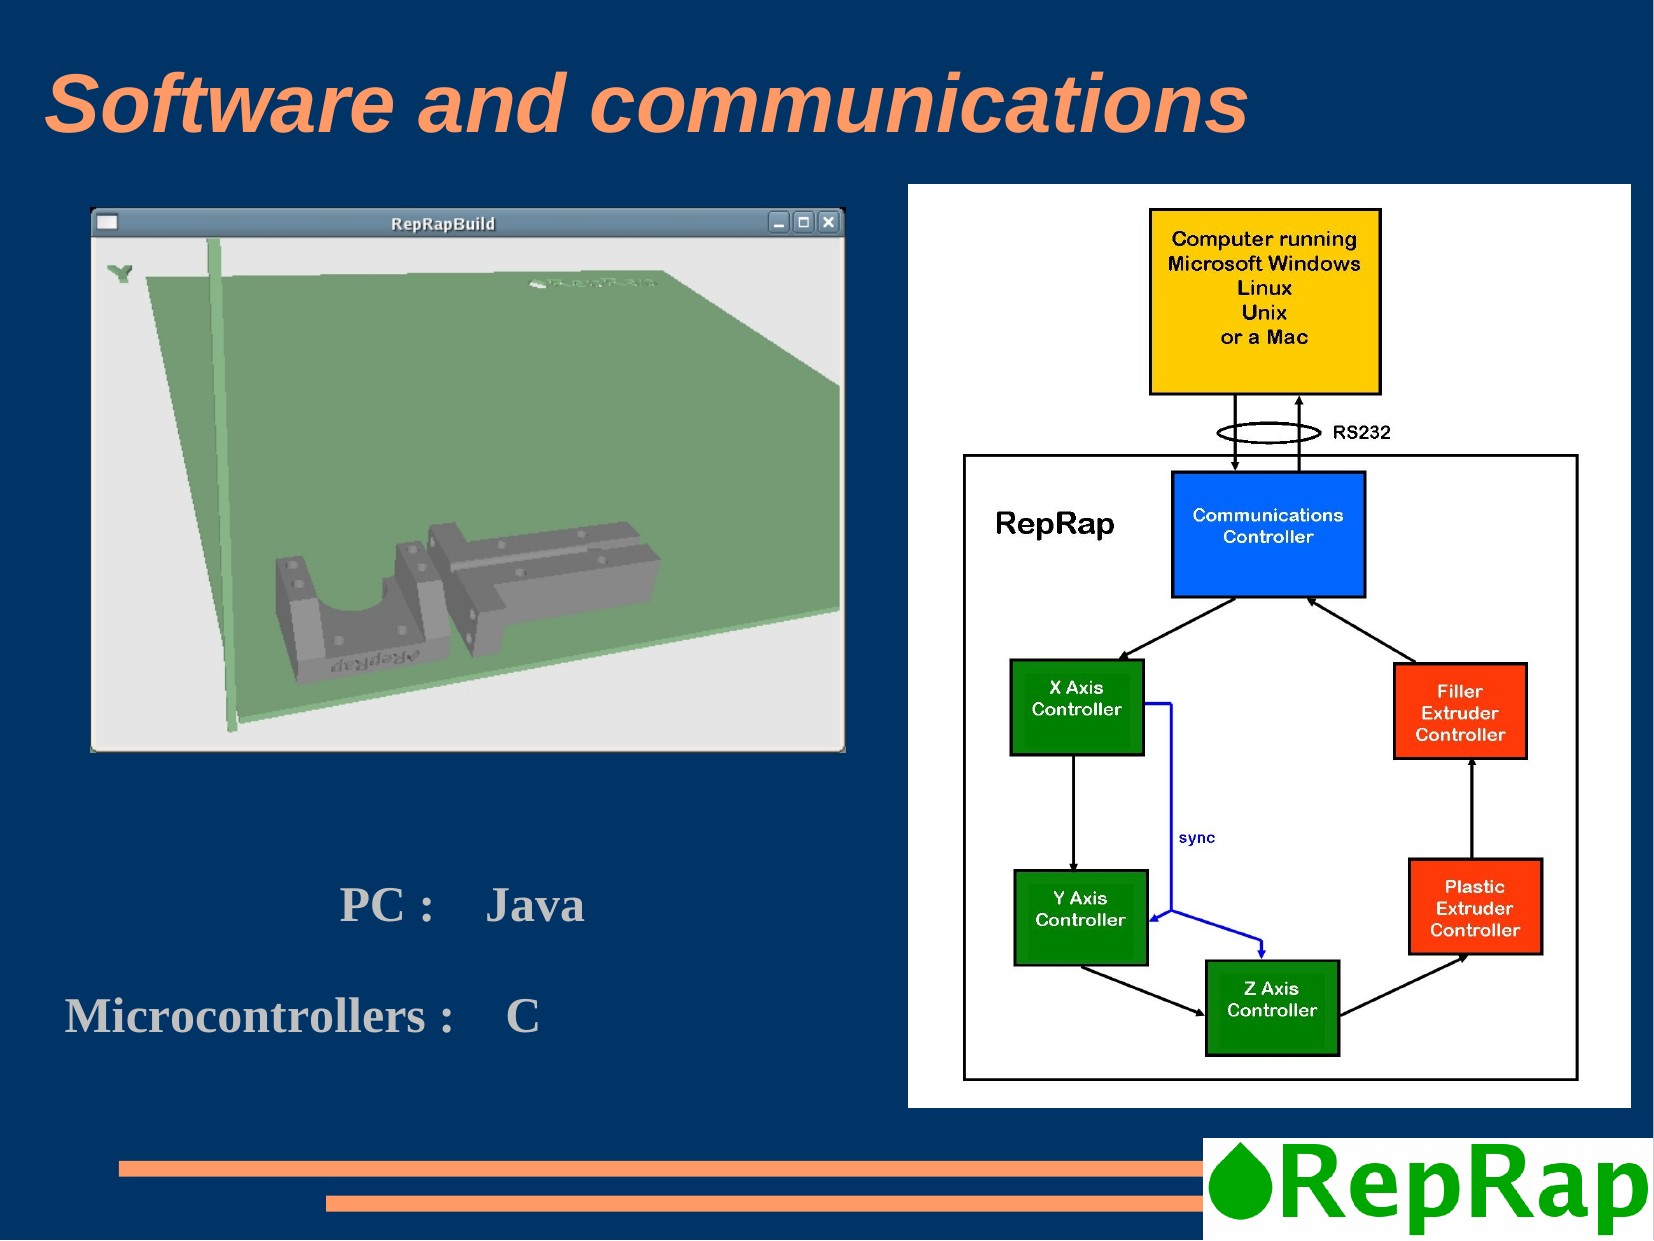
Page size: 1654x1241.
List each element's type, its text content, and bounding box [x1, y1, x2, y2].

picture [908, 184, 1631, 1108]
picture [1203, 1138, 1654, 1241]
picture [90, 207, 846, 753]
text_box PC : Java Microcontrollers : C [64, 877, 792, 1201]
title Software and communications [44, 0, 1574, 208]
